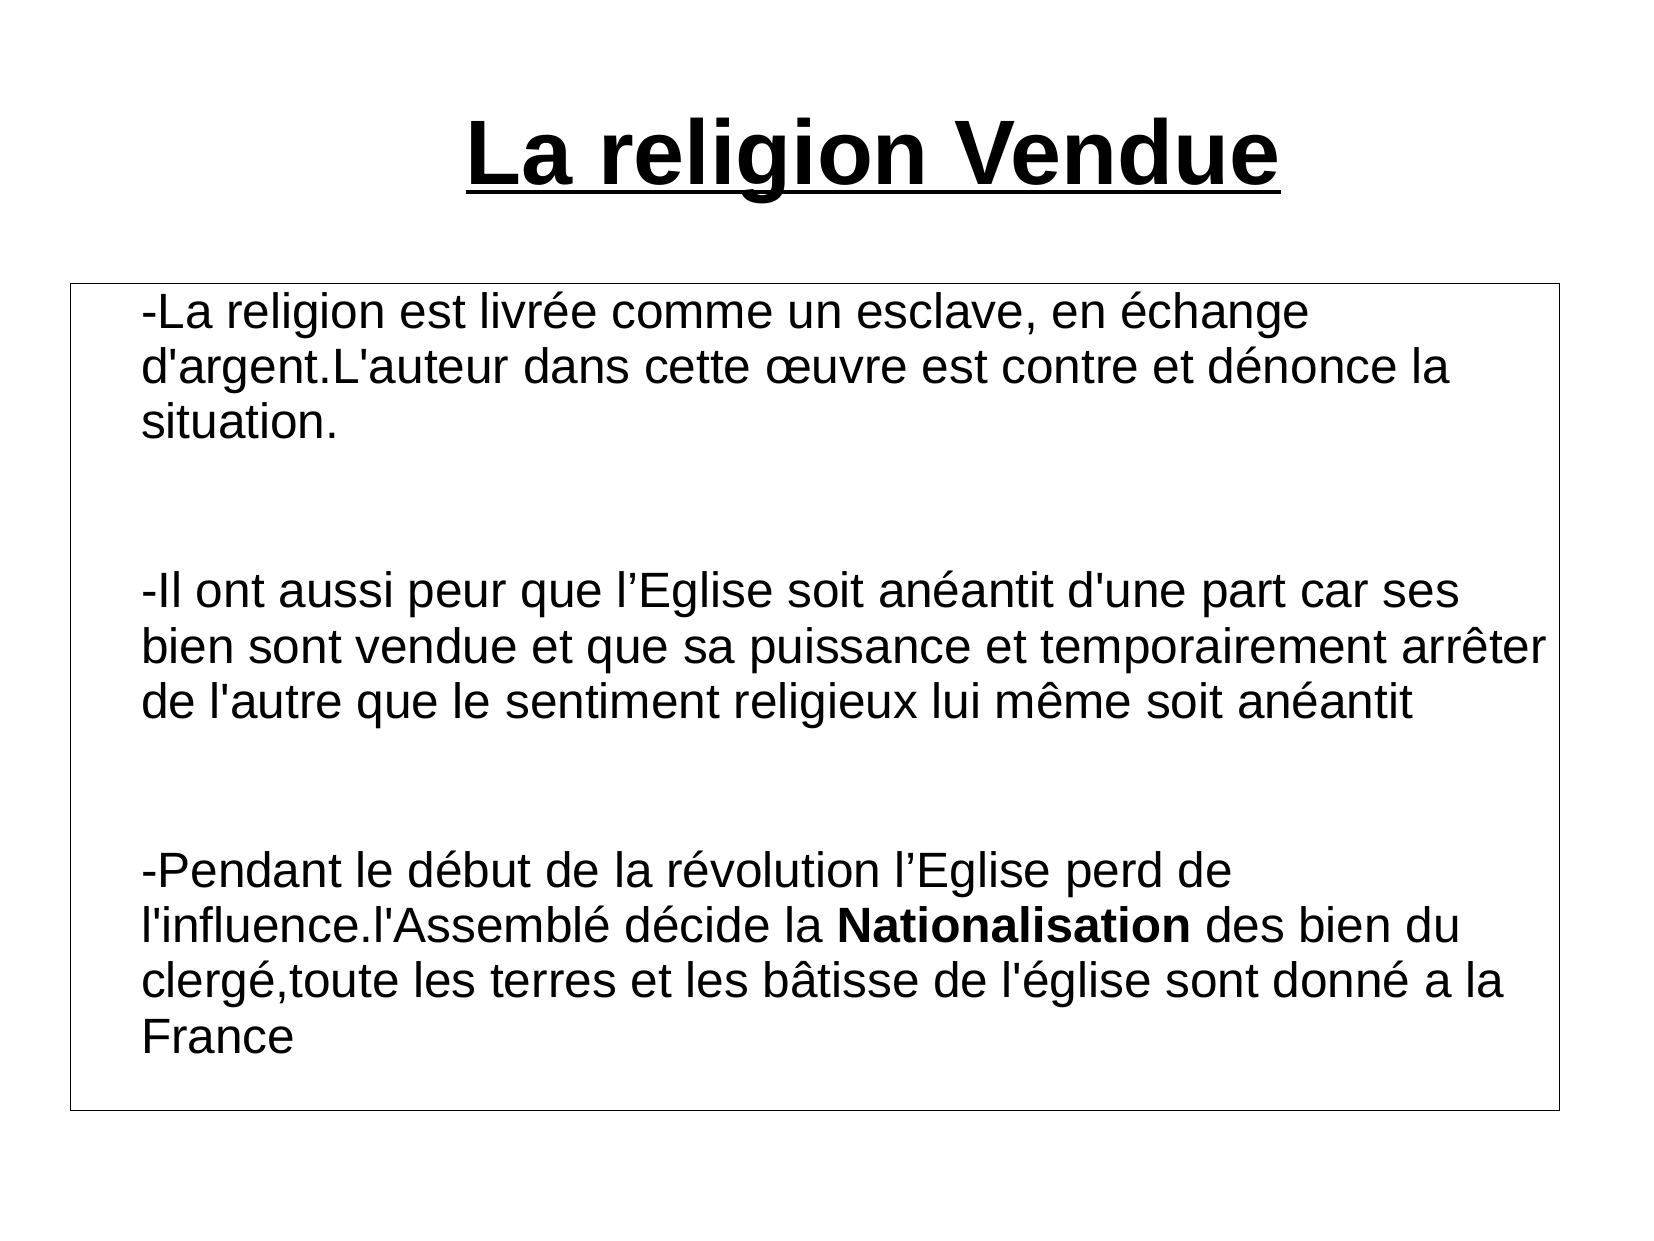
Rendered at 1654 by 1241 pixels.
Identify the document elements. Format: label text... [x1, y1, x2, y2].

title La religion Vendue [129, 49, 1618, 257]
list -La religion est livrée comme un esclave, en échange d'argent.L'auteur dans cette œuvre est contre et dénonce la situation. -Il ont aussi peur que l’Eglise soit anéantit d'une part car ses bien sont vendue et que sa puissance et temporairement arrêter de l'autre que le sentiment religieux lui même soit anéantit -Pendant le début de la révolution l’Eglise perd de l'influence.l'Assemblé décide la Nationalisation des bien du clergé,toute les terres et les bâtisse de l'église sont donné a la France [70, 283, 1560, 1111]
